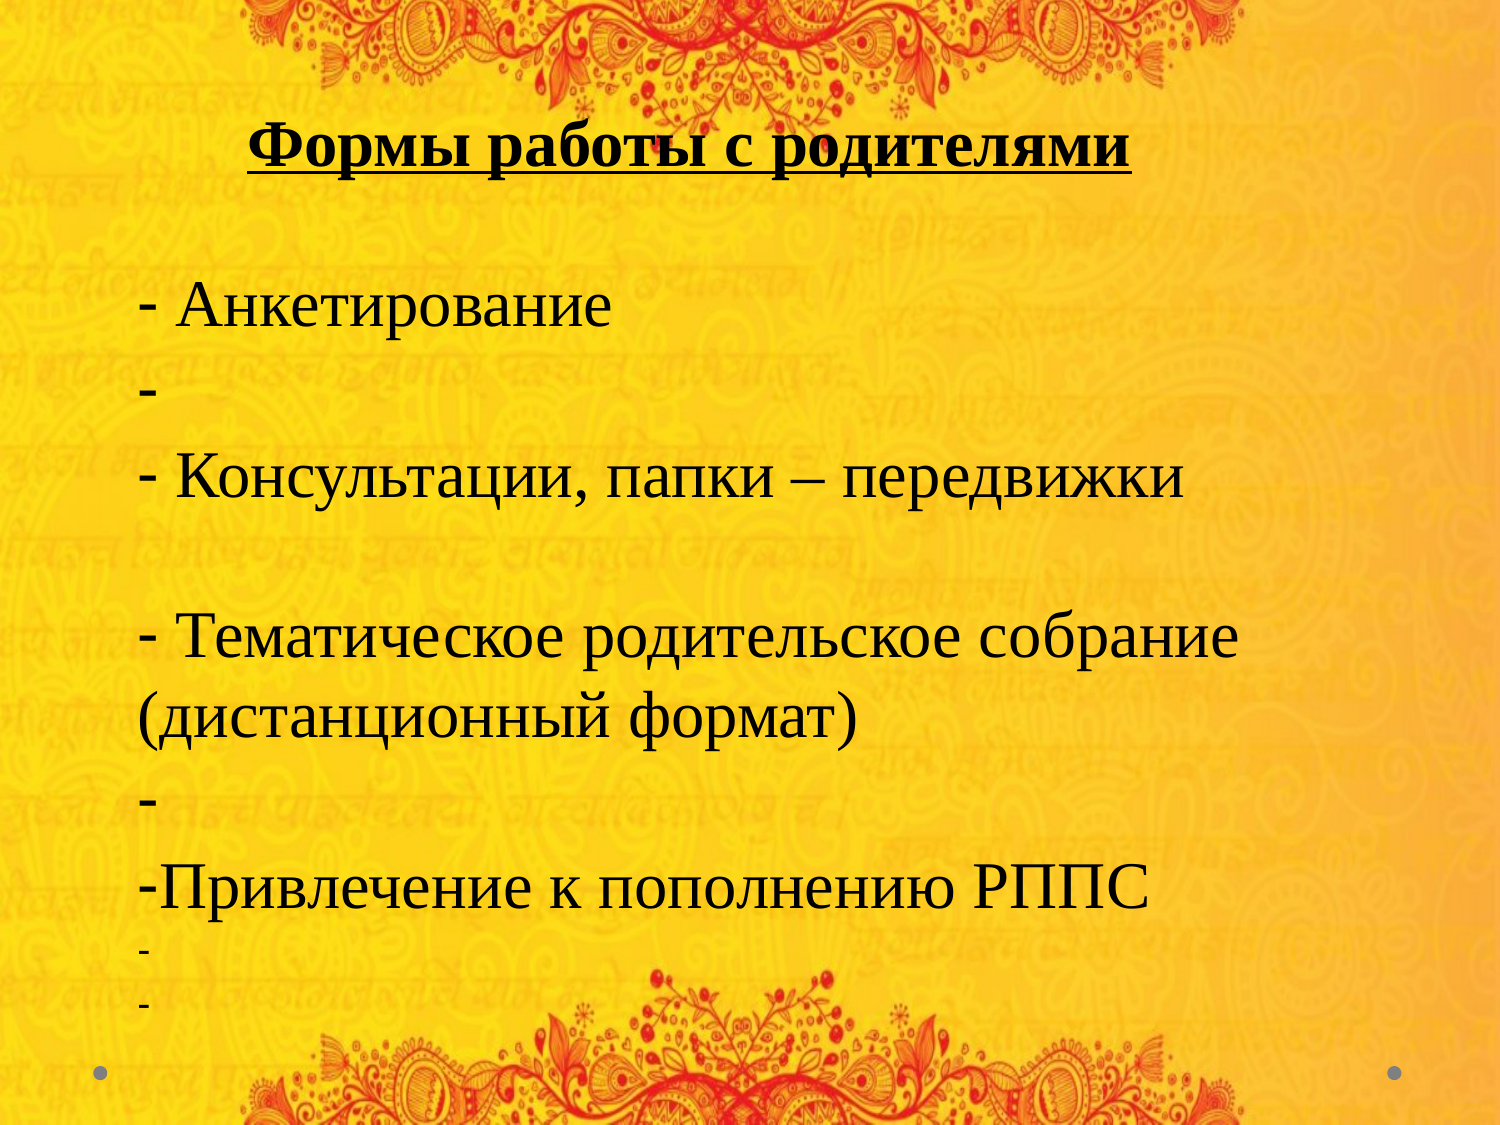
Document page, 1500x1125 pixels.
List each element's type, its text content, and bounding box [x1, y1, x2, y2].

text_box Формы работы с родителями Анкетирование Консультации, папки – передвижки Тематическое родительское собрание (дистанционный формат) Привлечение к пополнению РППС [123, 47, 1325, 1084]
